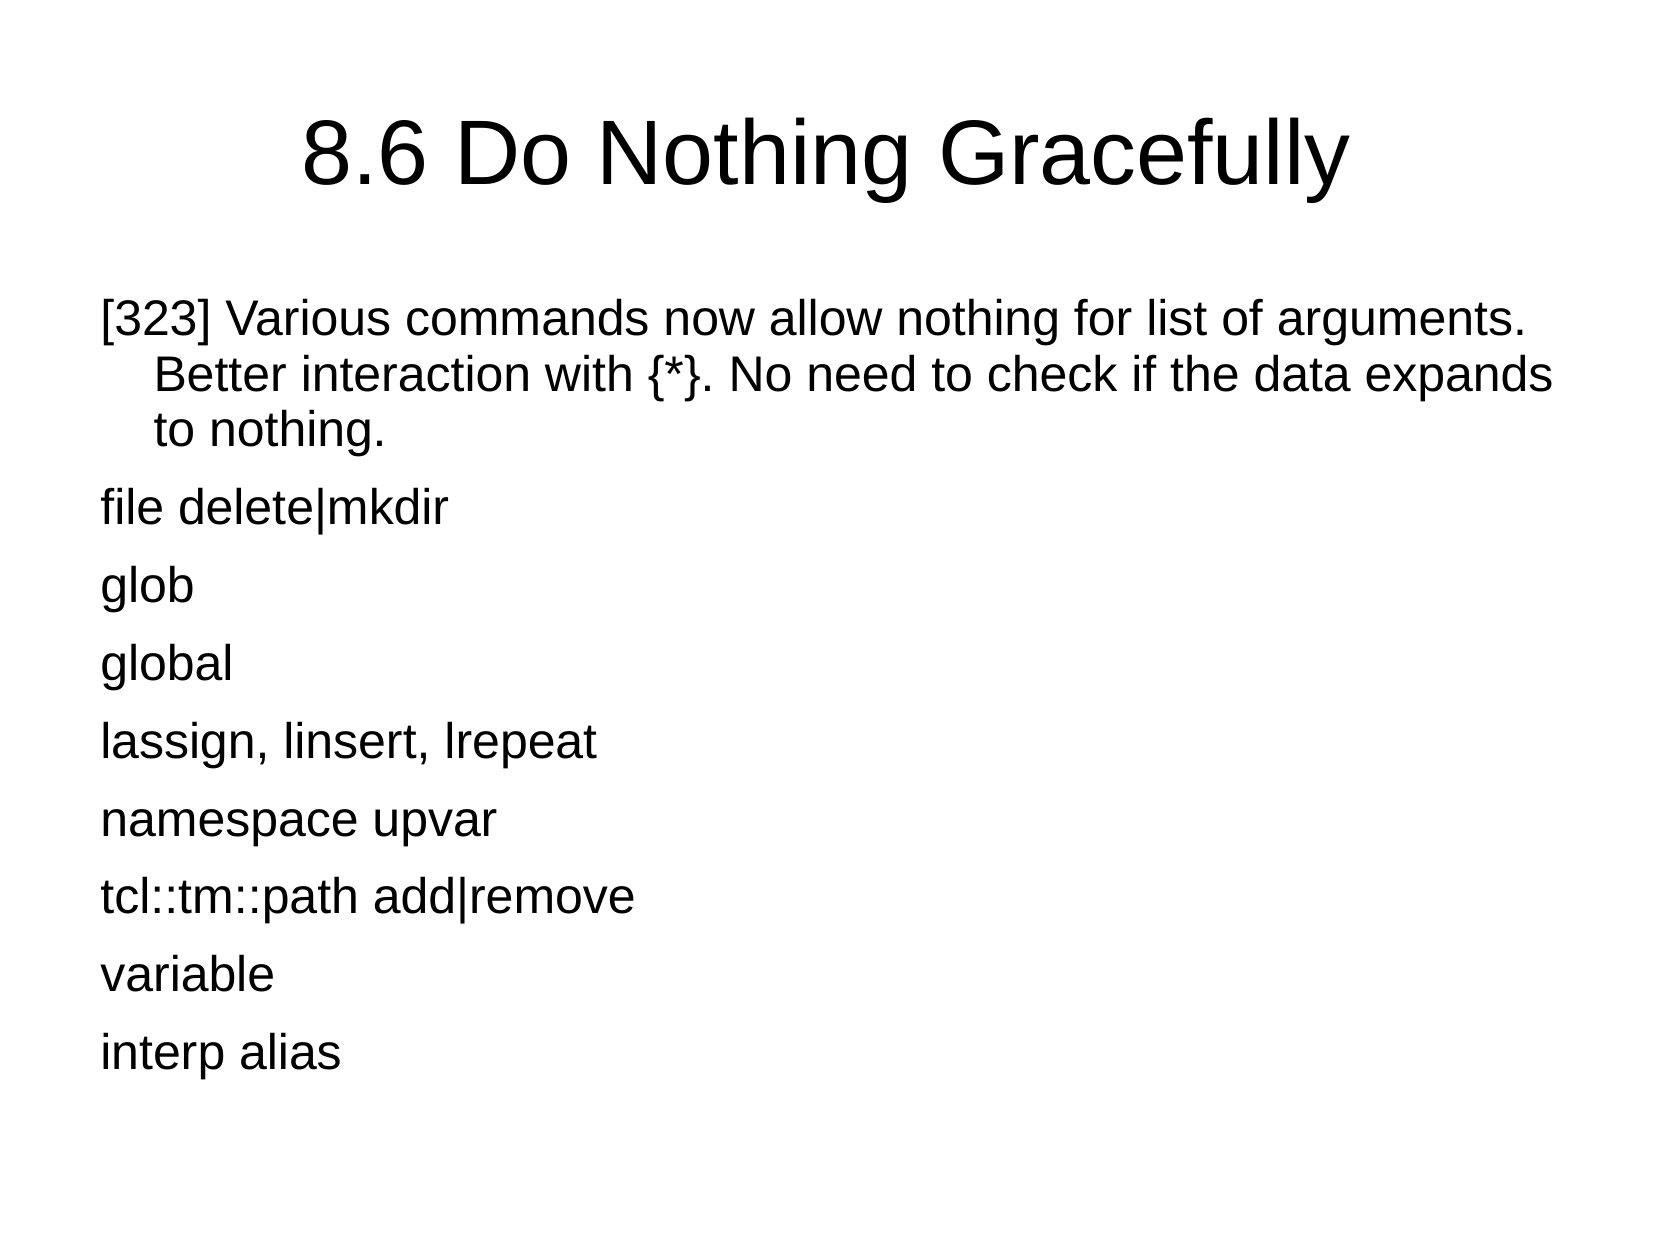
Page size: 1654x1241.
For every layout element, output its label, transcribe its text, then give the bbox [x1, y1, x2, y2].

list [323] Various commands now allow nothing for list of arguments. Better interaction with {*}. No need to check if the data expands to nothing. file delete|mkdir glob global lassign, linsert, lrepeat namespace upvar tcl::tm::path add|remove variable interp alias [82, 290, 1571, 1201]
title 8.6 Do Nothing Gracefully [82, 56, 1571, 250]
